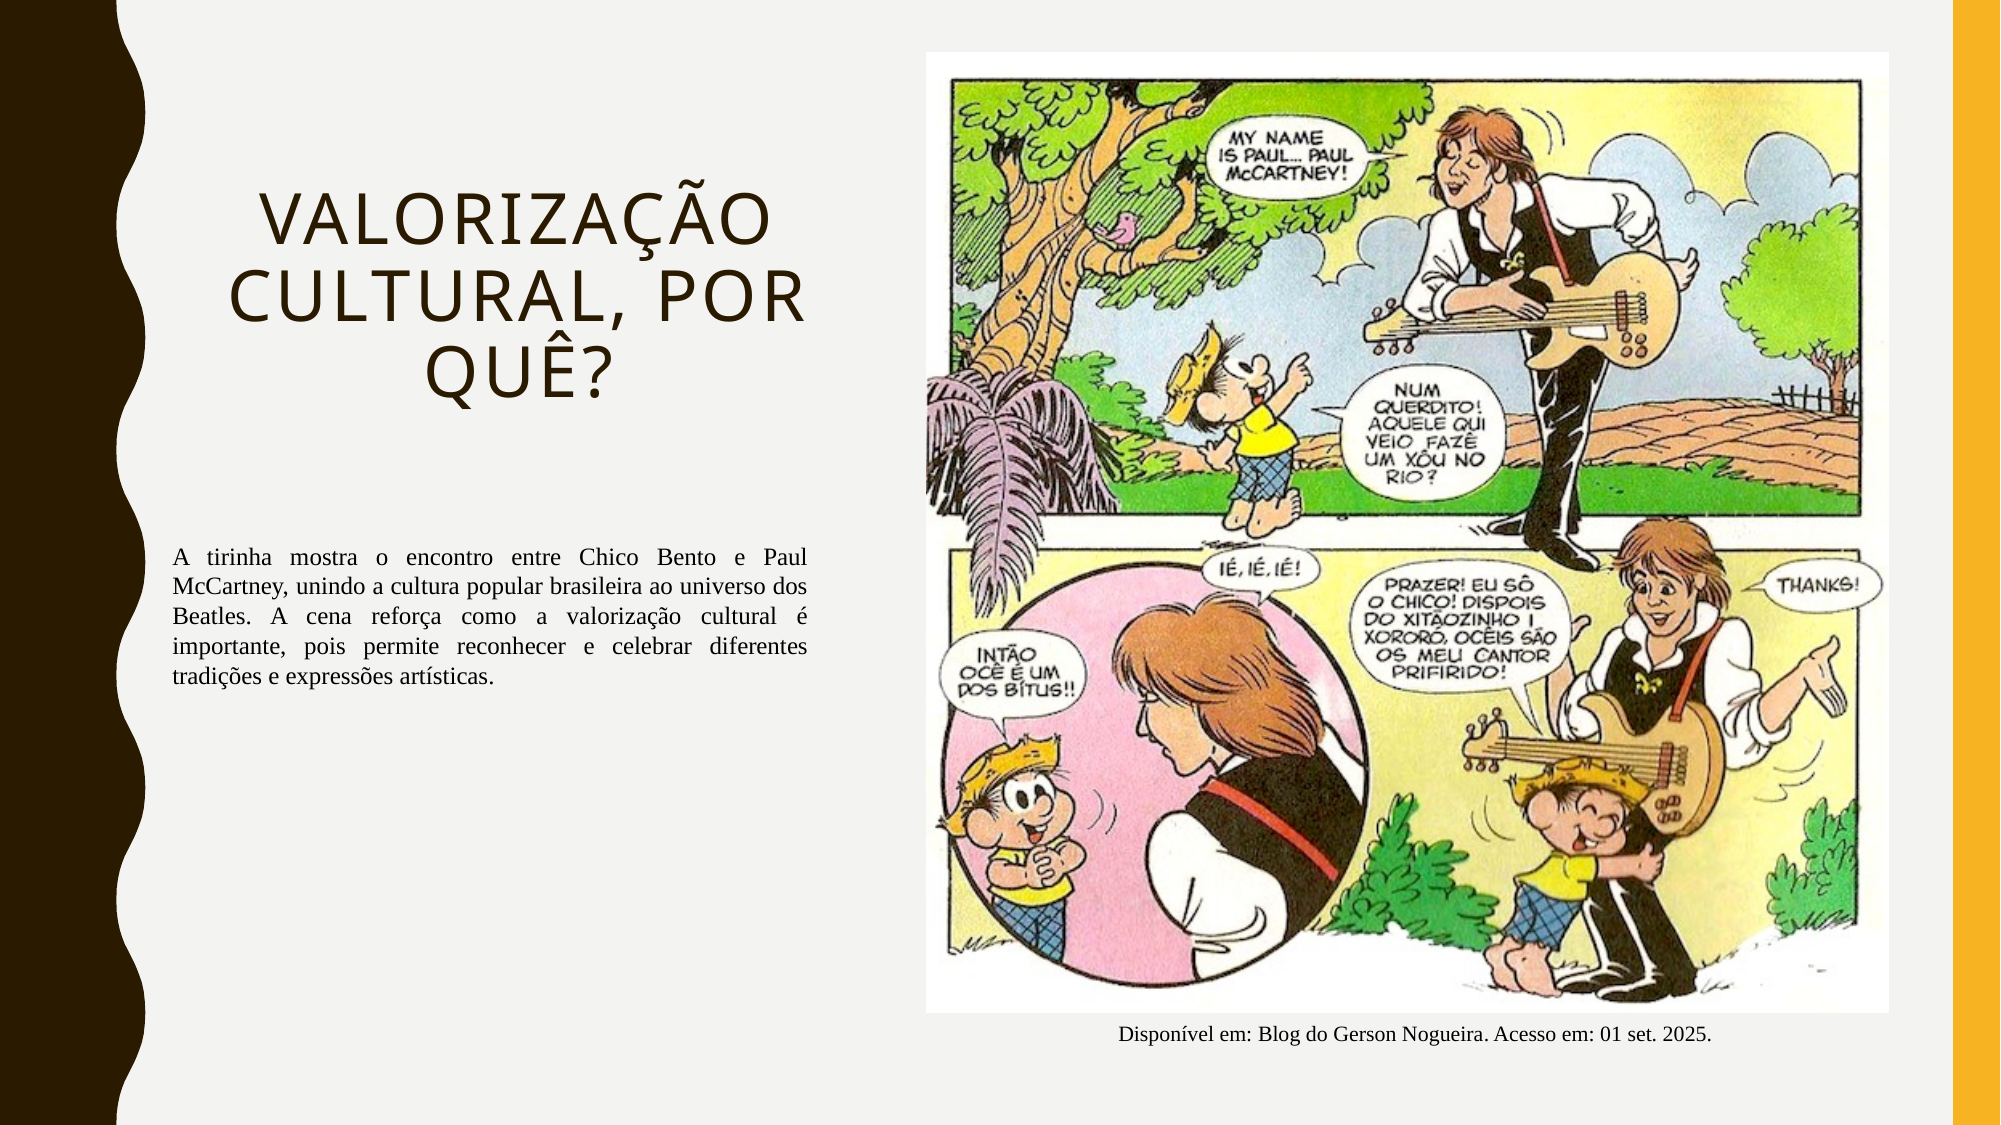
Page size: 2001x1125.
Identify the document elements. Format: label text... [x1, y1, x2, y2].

picture [926, 52, 1889, 1013]
text_box A tirinha mostra o encontro entre Chico Bento e Paul McCartney, unindo a cultura popular brasileira ao universo dos Beatles. A cena reforça como a valorização cultural é importante, pois permite reconhecer e celebrar diferentes tradições e expressões artísticas. [157, 533, 835, 698]
text_box Disponível em: Blog do Gerson Nogueira. Acesso em: 01 set. 2025. [1103, 1012, 2000, 1054]
title VALORIZAÇÃO CULTURAL, POR QUÊ? [169, 176, 869, 421]
